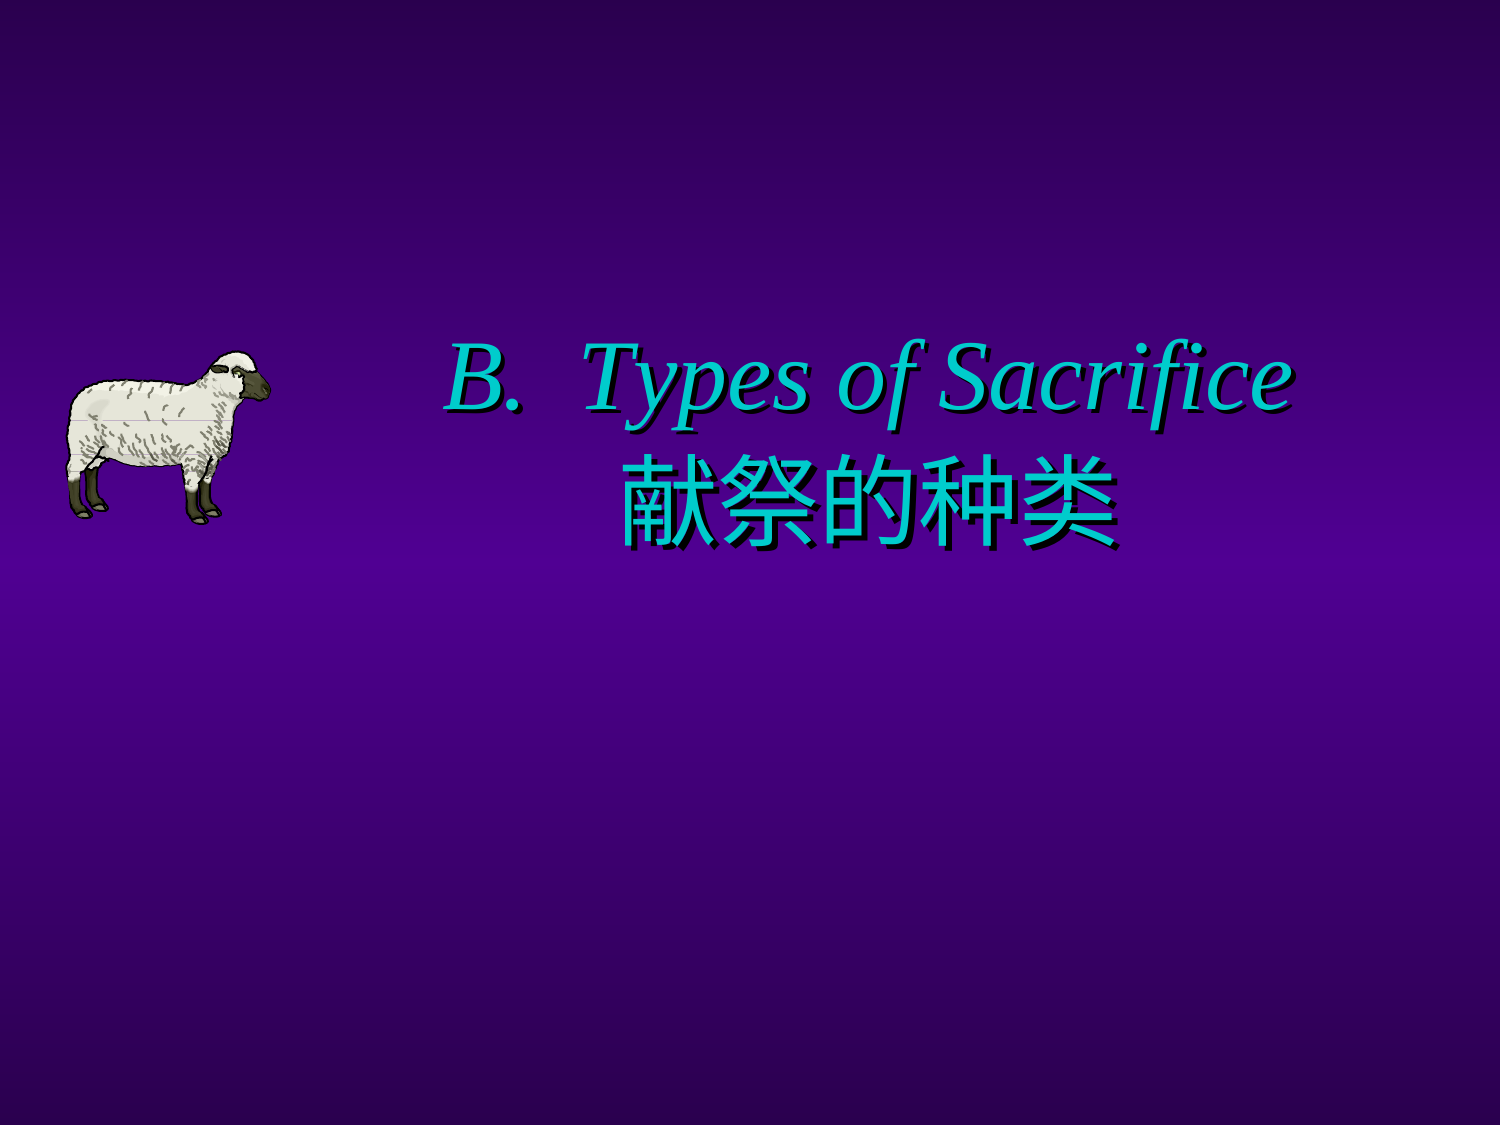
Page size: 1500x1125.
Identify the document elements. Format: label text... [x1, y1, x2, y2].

title B. Types of Sacrifice 献祭的种类 [237, 322, 1500, 565]
